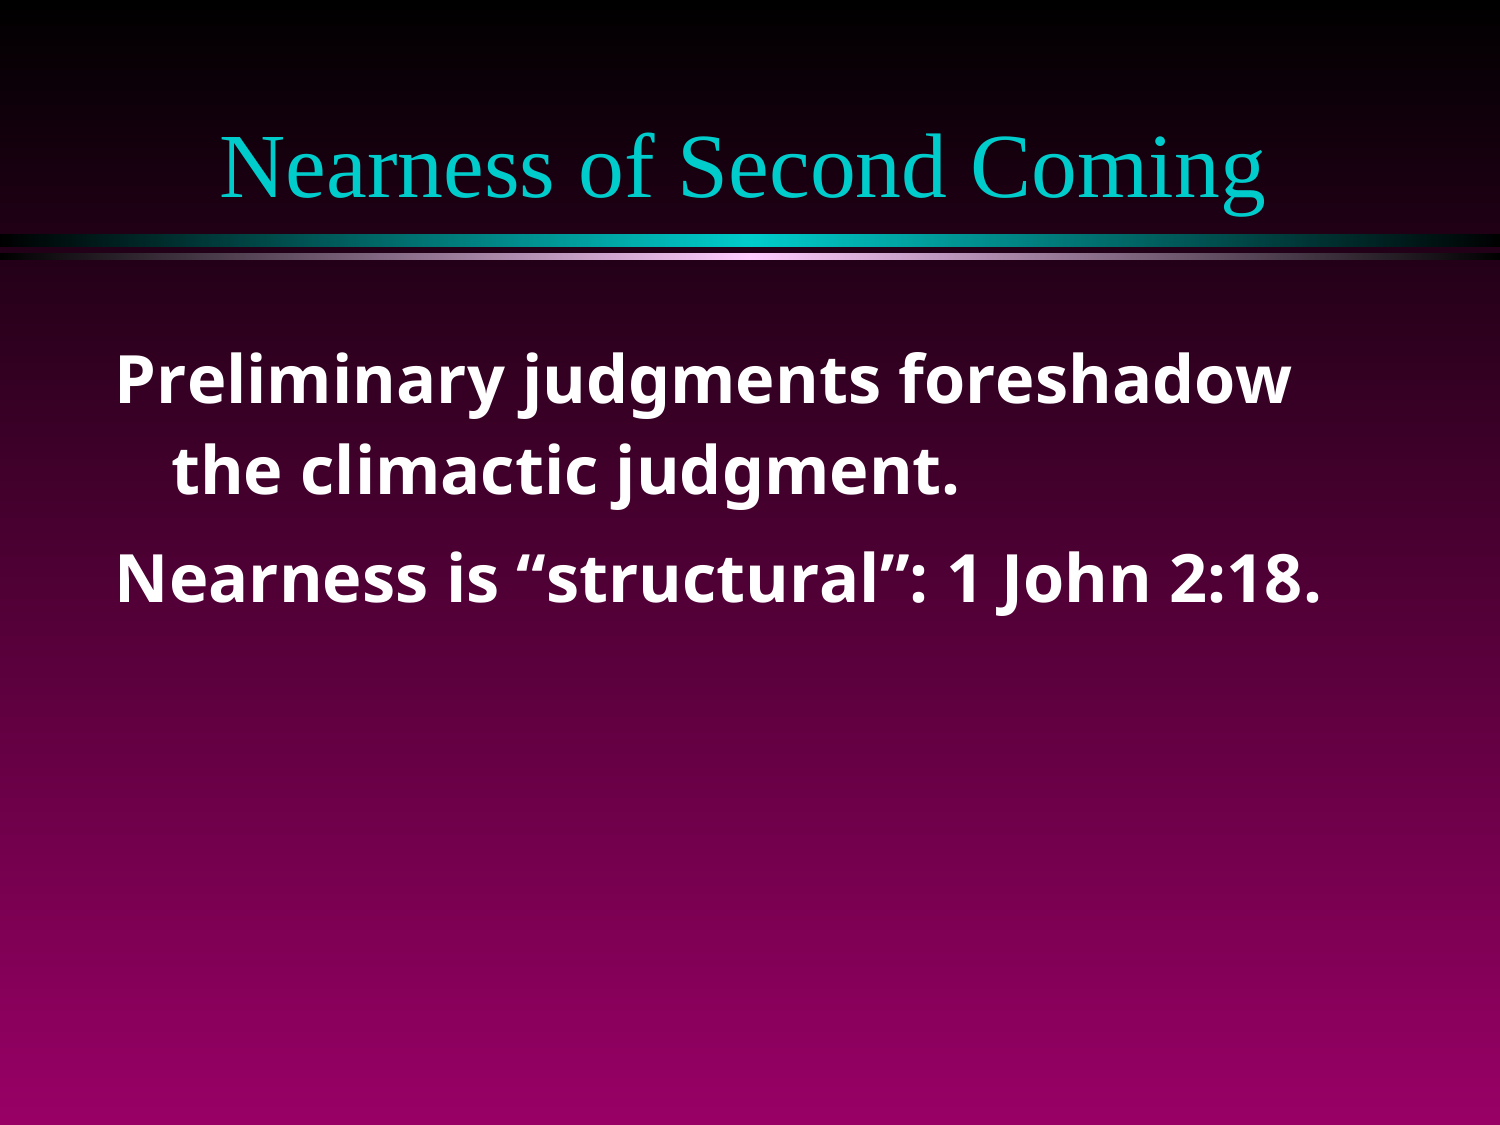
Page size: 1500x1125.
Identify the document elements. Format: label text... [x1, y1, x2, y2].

title Nearness of Second Coming [99, 37, 1388, 225]
list Preliminary judgments foreshadow the climactic judgment. Nearness is “structural”: 1 John 2:18. [99, 324, 1388, 1001]
